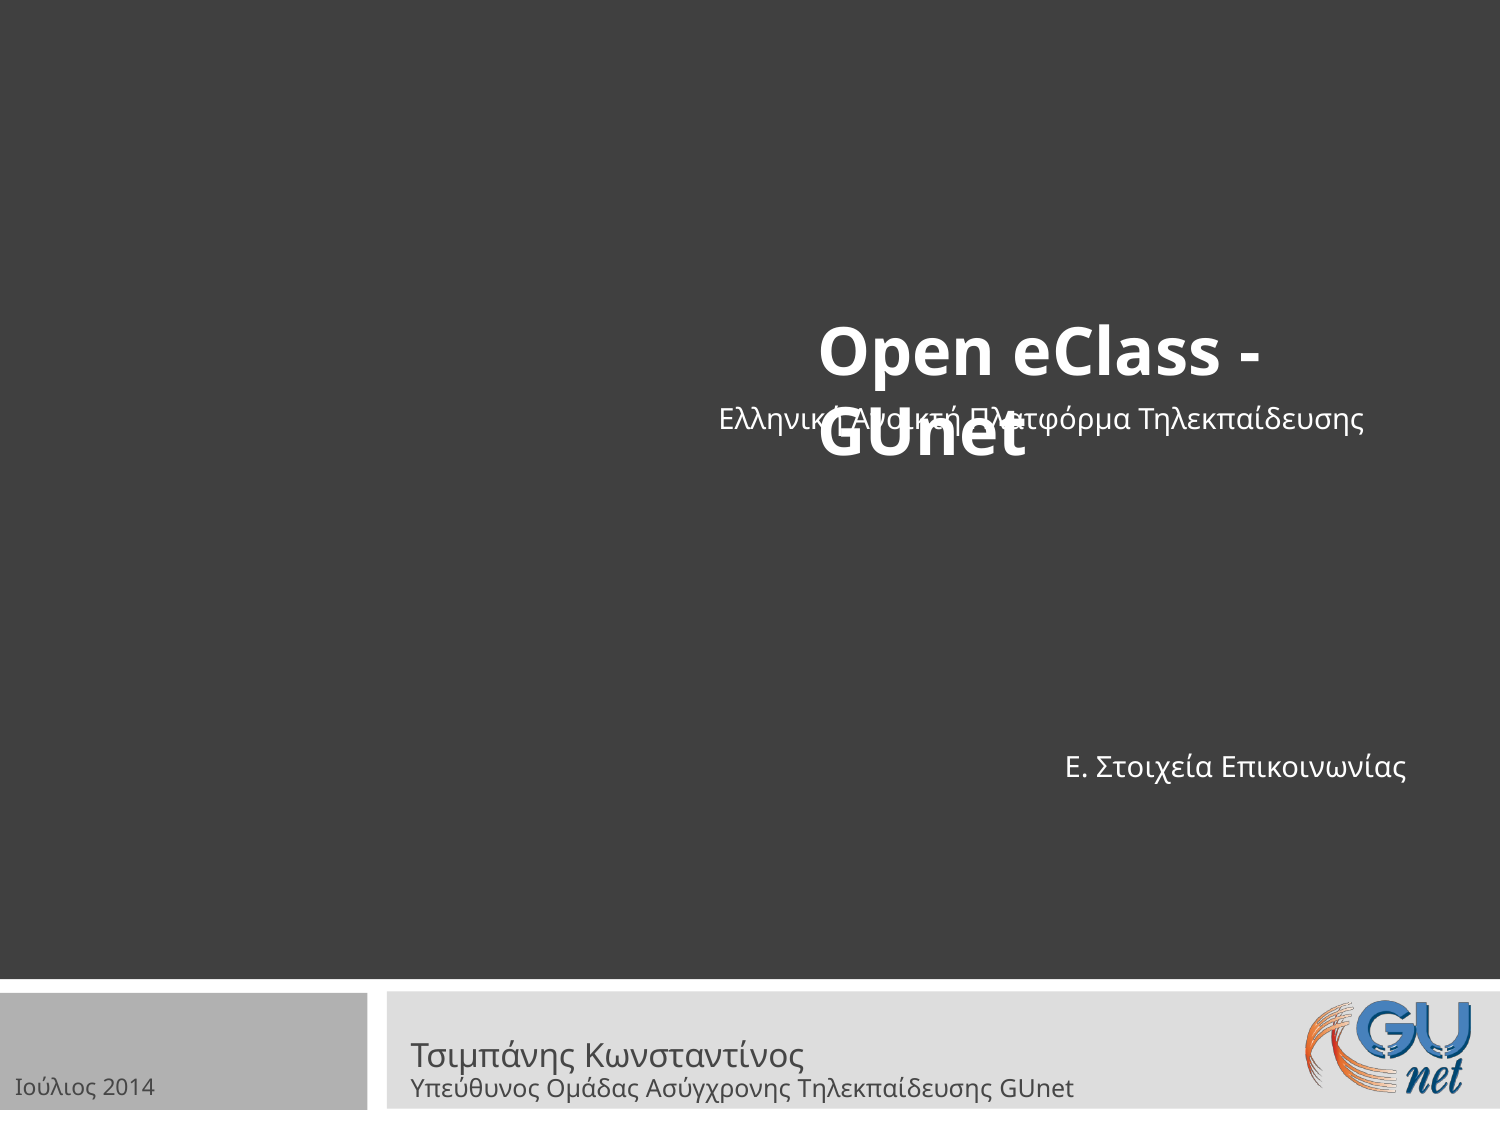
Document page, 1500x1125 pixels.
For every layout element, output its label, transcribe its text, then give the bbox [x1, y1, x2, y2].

text_box Ελληνική Ανοικτή Πλατφόρμα Τηλεκπαίδευσης [716, 400, 1399, 431]
text_box Τσιμπάνης Κωνσταντίνος [408, 1034, 827, 1072]
text_box [0, 0, 1500, 1125]
text_box Open eClass - GUnet [815, 308, 1399, 376]
text_box Ιούλιος 2014 [12, 1072, 167, 1100]
text_box Υπεύθυνος Ομάδας Ασύγχρονης Τηλεκπαίδευσης GUnet [408, 1072, 1109, 1103]
text_box Ε. Στοιχεία Επικοινωνίας [1062, 748, 1423, 783]
